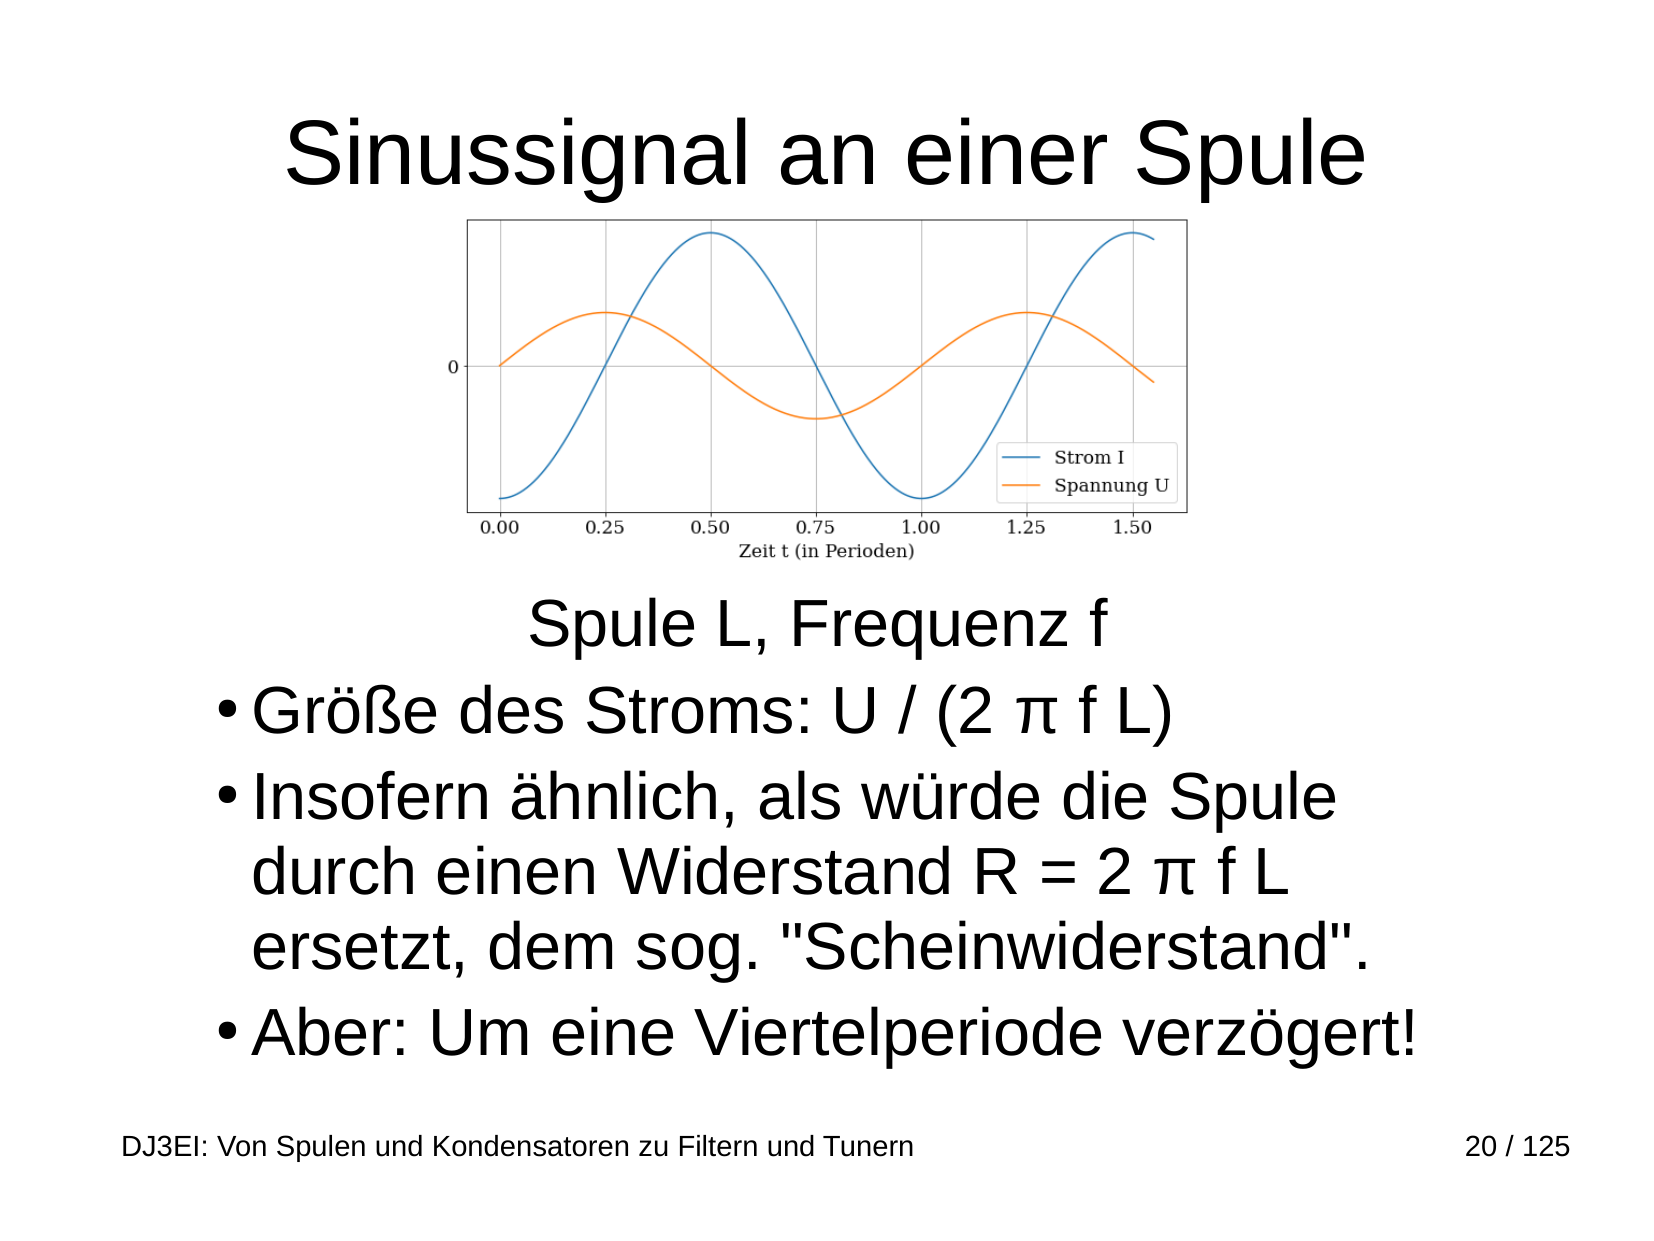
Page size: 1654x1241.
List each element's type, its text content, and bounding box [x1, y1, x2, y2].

picture [440, 212, 1193, 568]
title Sinussignal an einer Spule [82, 49, 1571, 257]
text_box Spule L, Frequenz f Größe des Stroms: U / (2 π f L) Insofern ähnlich, als würde die Spule durch einen Widerstand R = 2 π f L ersetzt, dem sog. "Scheinwiderstand". Aber: Um eine Viertelperiode verzögert! [200, 578, 1445, 1094]
